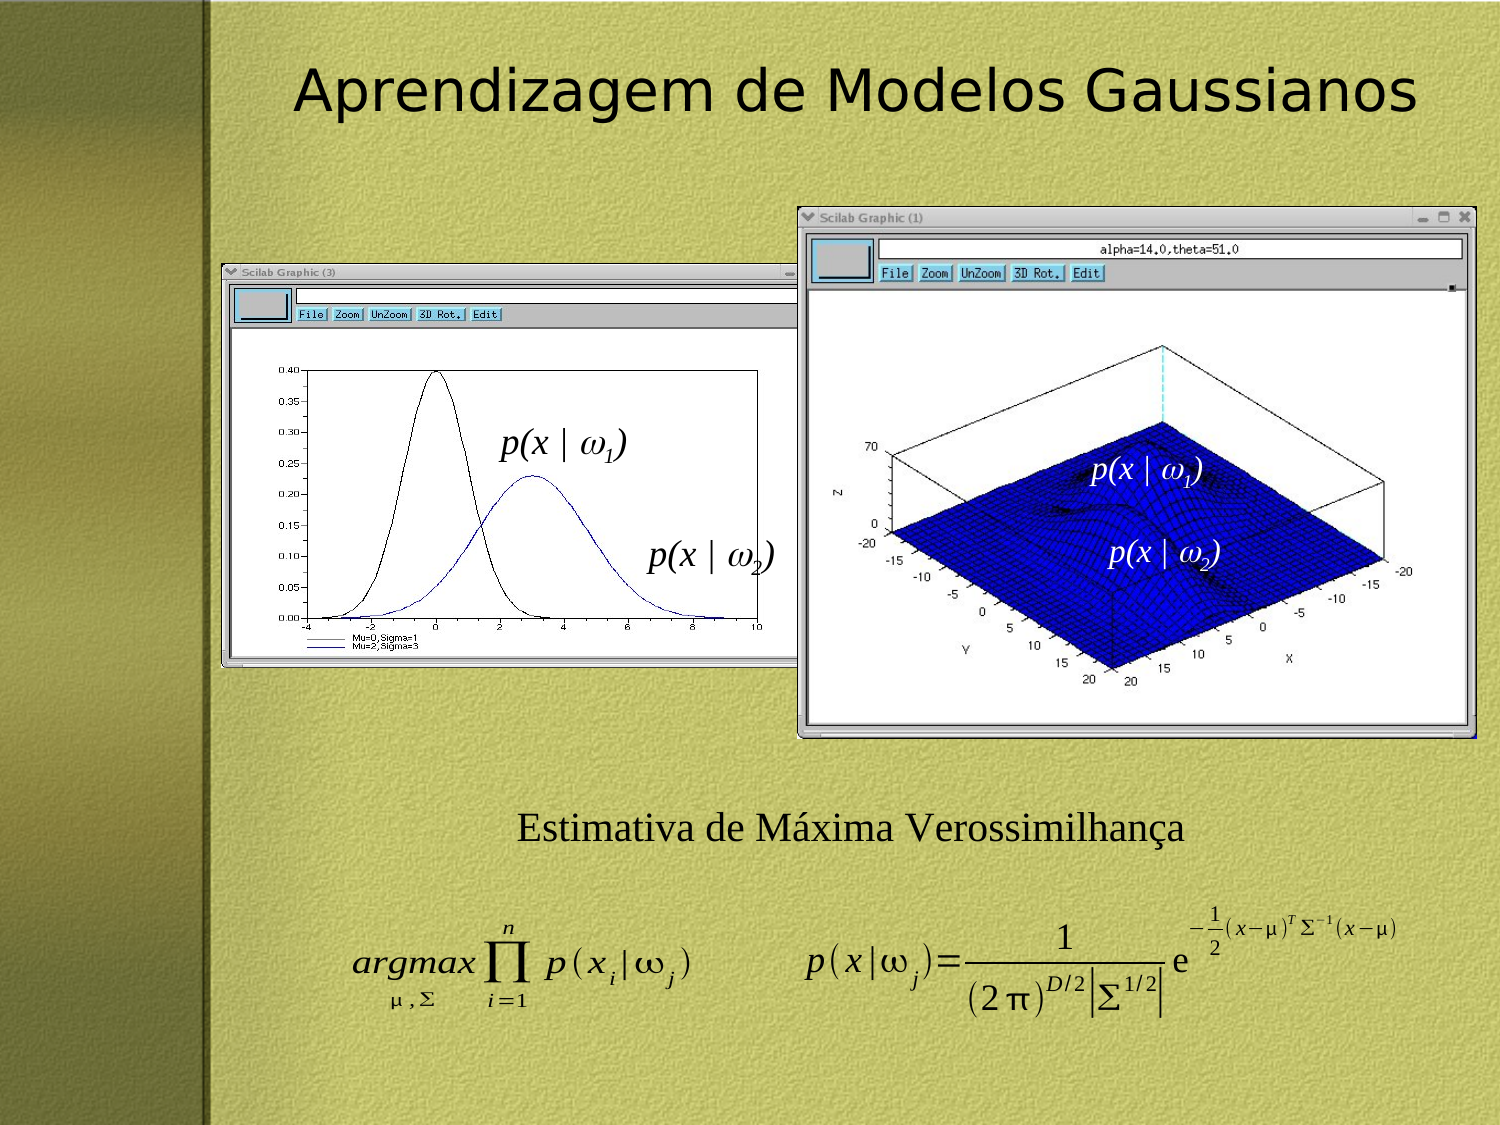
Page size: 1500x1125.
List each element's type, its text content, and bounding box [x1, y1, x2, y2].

text_box p(x | 2) [1019, 525, 1298, 610]
text_box Estimativa de Máxima Verossimilhança [501, 797, 1264, 928]
picture [0, 0, 1500, 1125]
chart [795, 896, 1404, 1021]
text_box p(x | 2) [558, 525, 797, 610]
chart [342, 911, 699, 1013]
text_box p(x | 1) [411, 413, 709, 486]
title Aprendizagem de Modelos Gaussianos [206, 0, 1500, 186]
text_box p(x | 1) [1001, 442, 1280, 527]
chart [696, 538, 815, 598]
